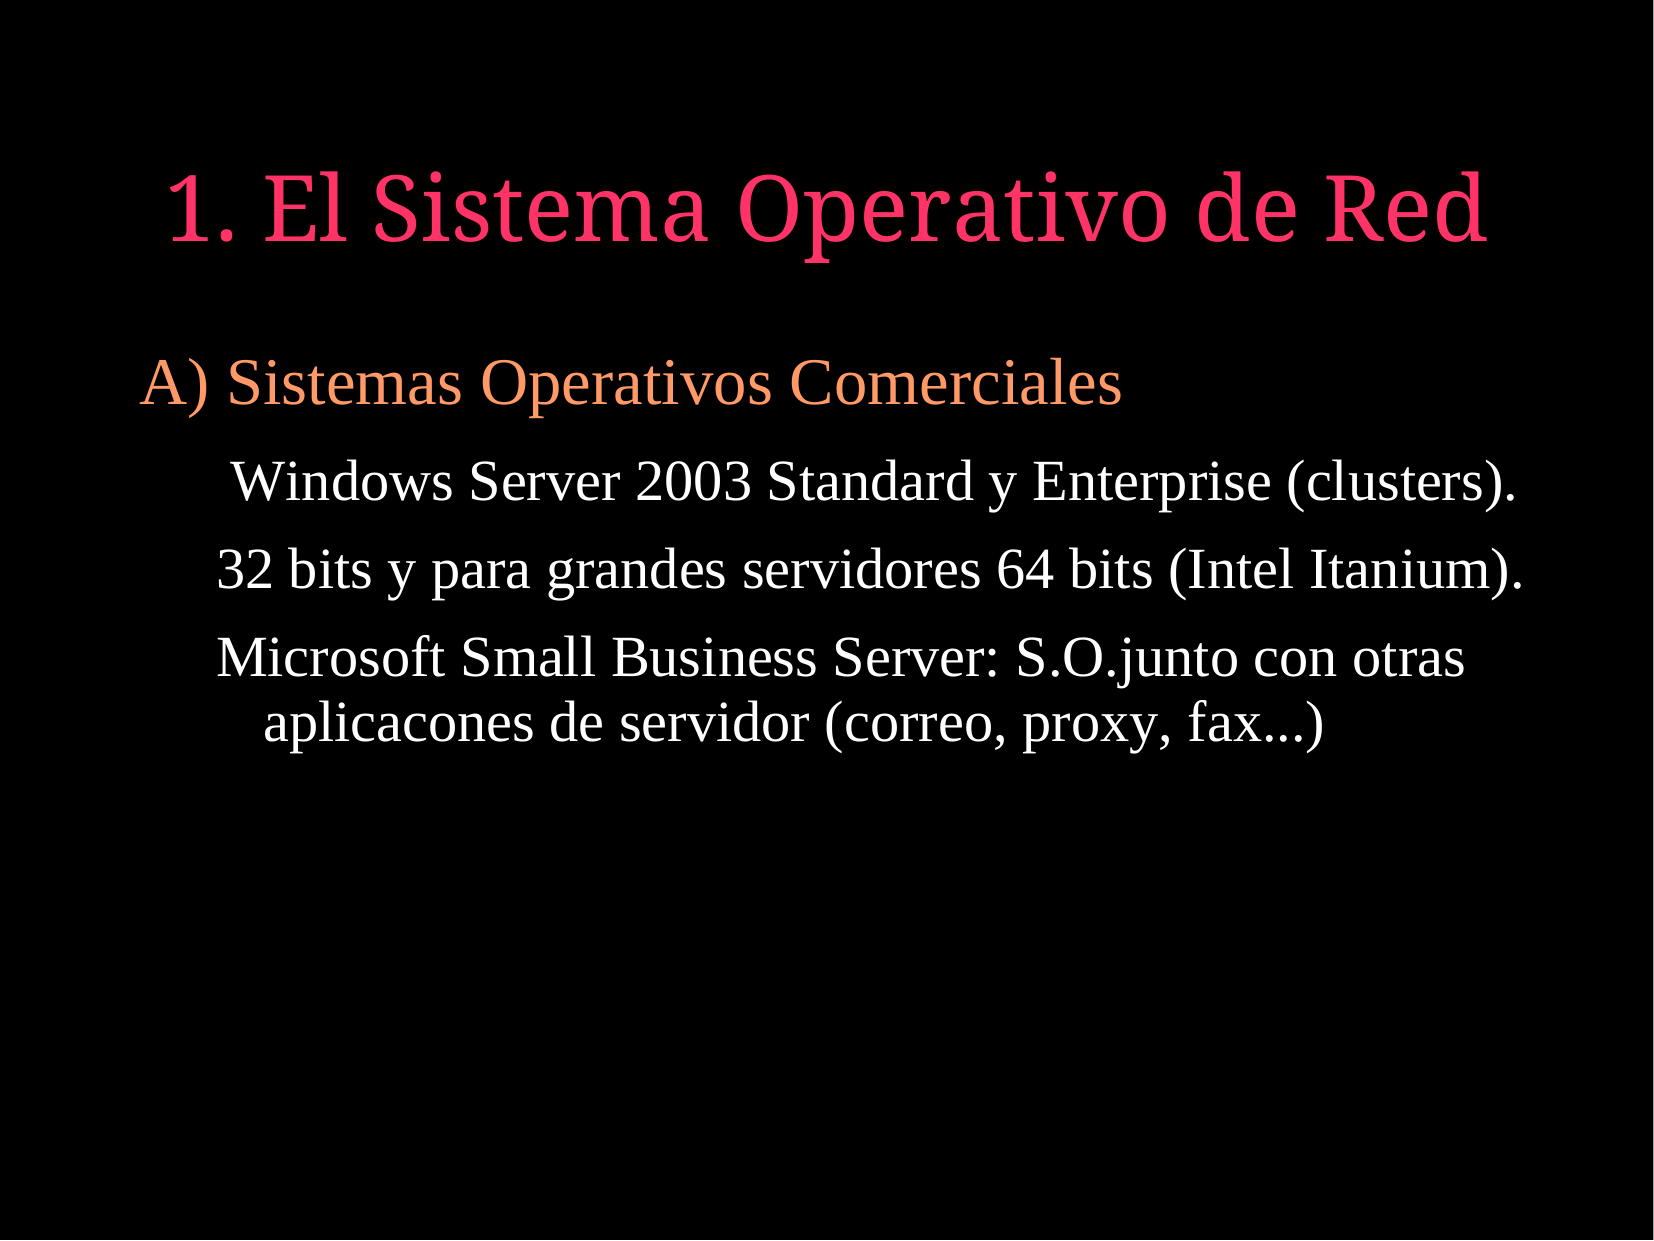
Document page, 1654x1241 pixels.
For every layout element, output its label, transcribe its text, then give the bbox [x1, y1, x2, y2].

list A) Sistemas Operativos Comerciales Windows Server 2003 Standard y Enterprise (clusters). 32 bits y para grandes servidores 64 bits (Intel Itanium). Microsoft Small Business Server: S.O.junto con otras aplicacones de servidor (correo, proxy, fax...) [121, 344, 1534, 1127]
title 1. El Sistema Operativo de Red [121, 102, 1534, 311]
